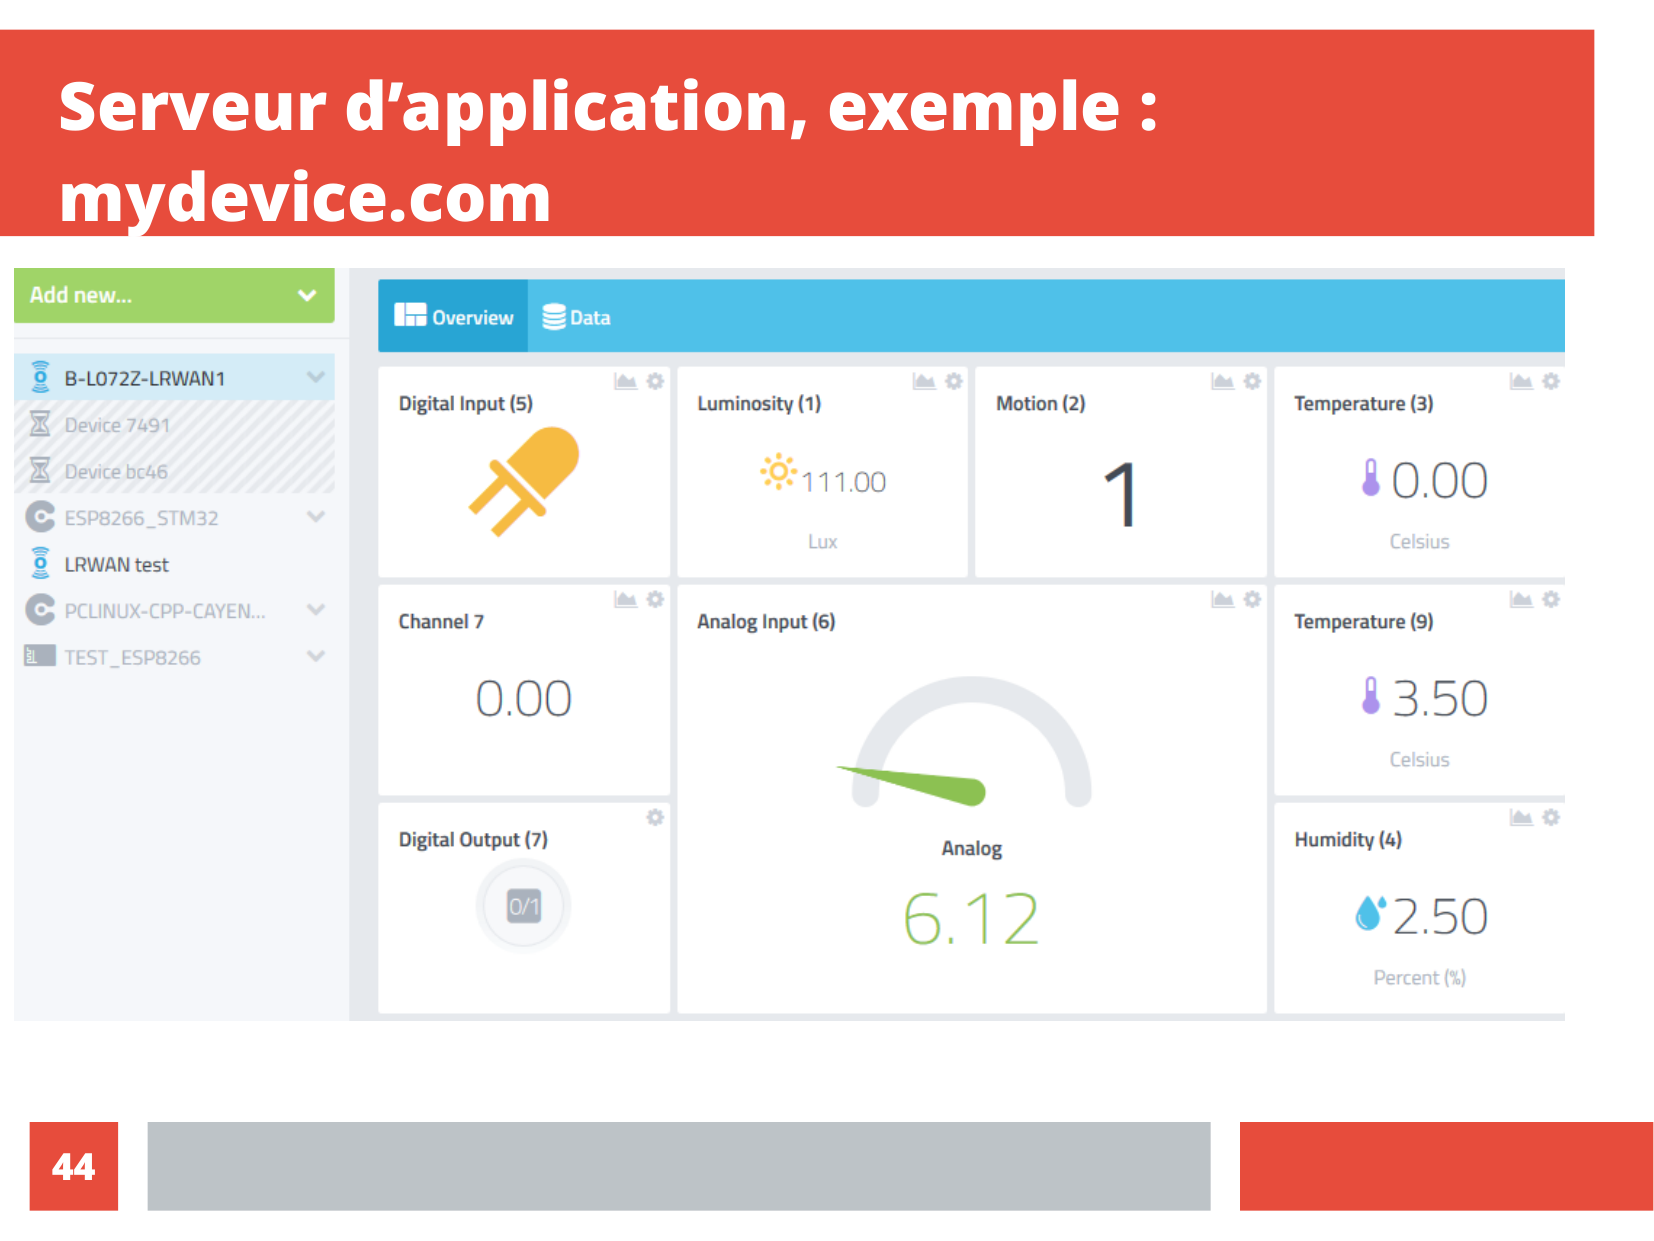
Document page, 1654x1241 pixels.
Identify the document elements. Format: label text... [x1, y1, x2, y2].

title Serveur d’application, exemple : mydevice.com données formatées « cayenne » [59, 59, 1595, 207]
picture [14, 268, 1565, 1021]
